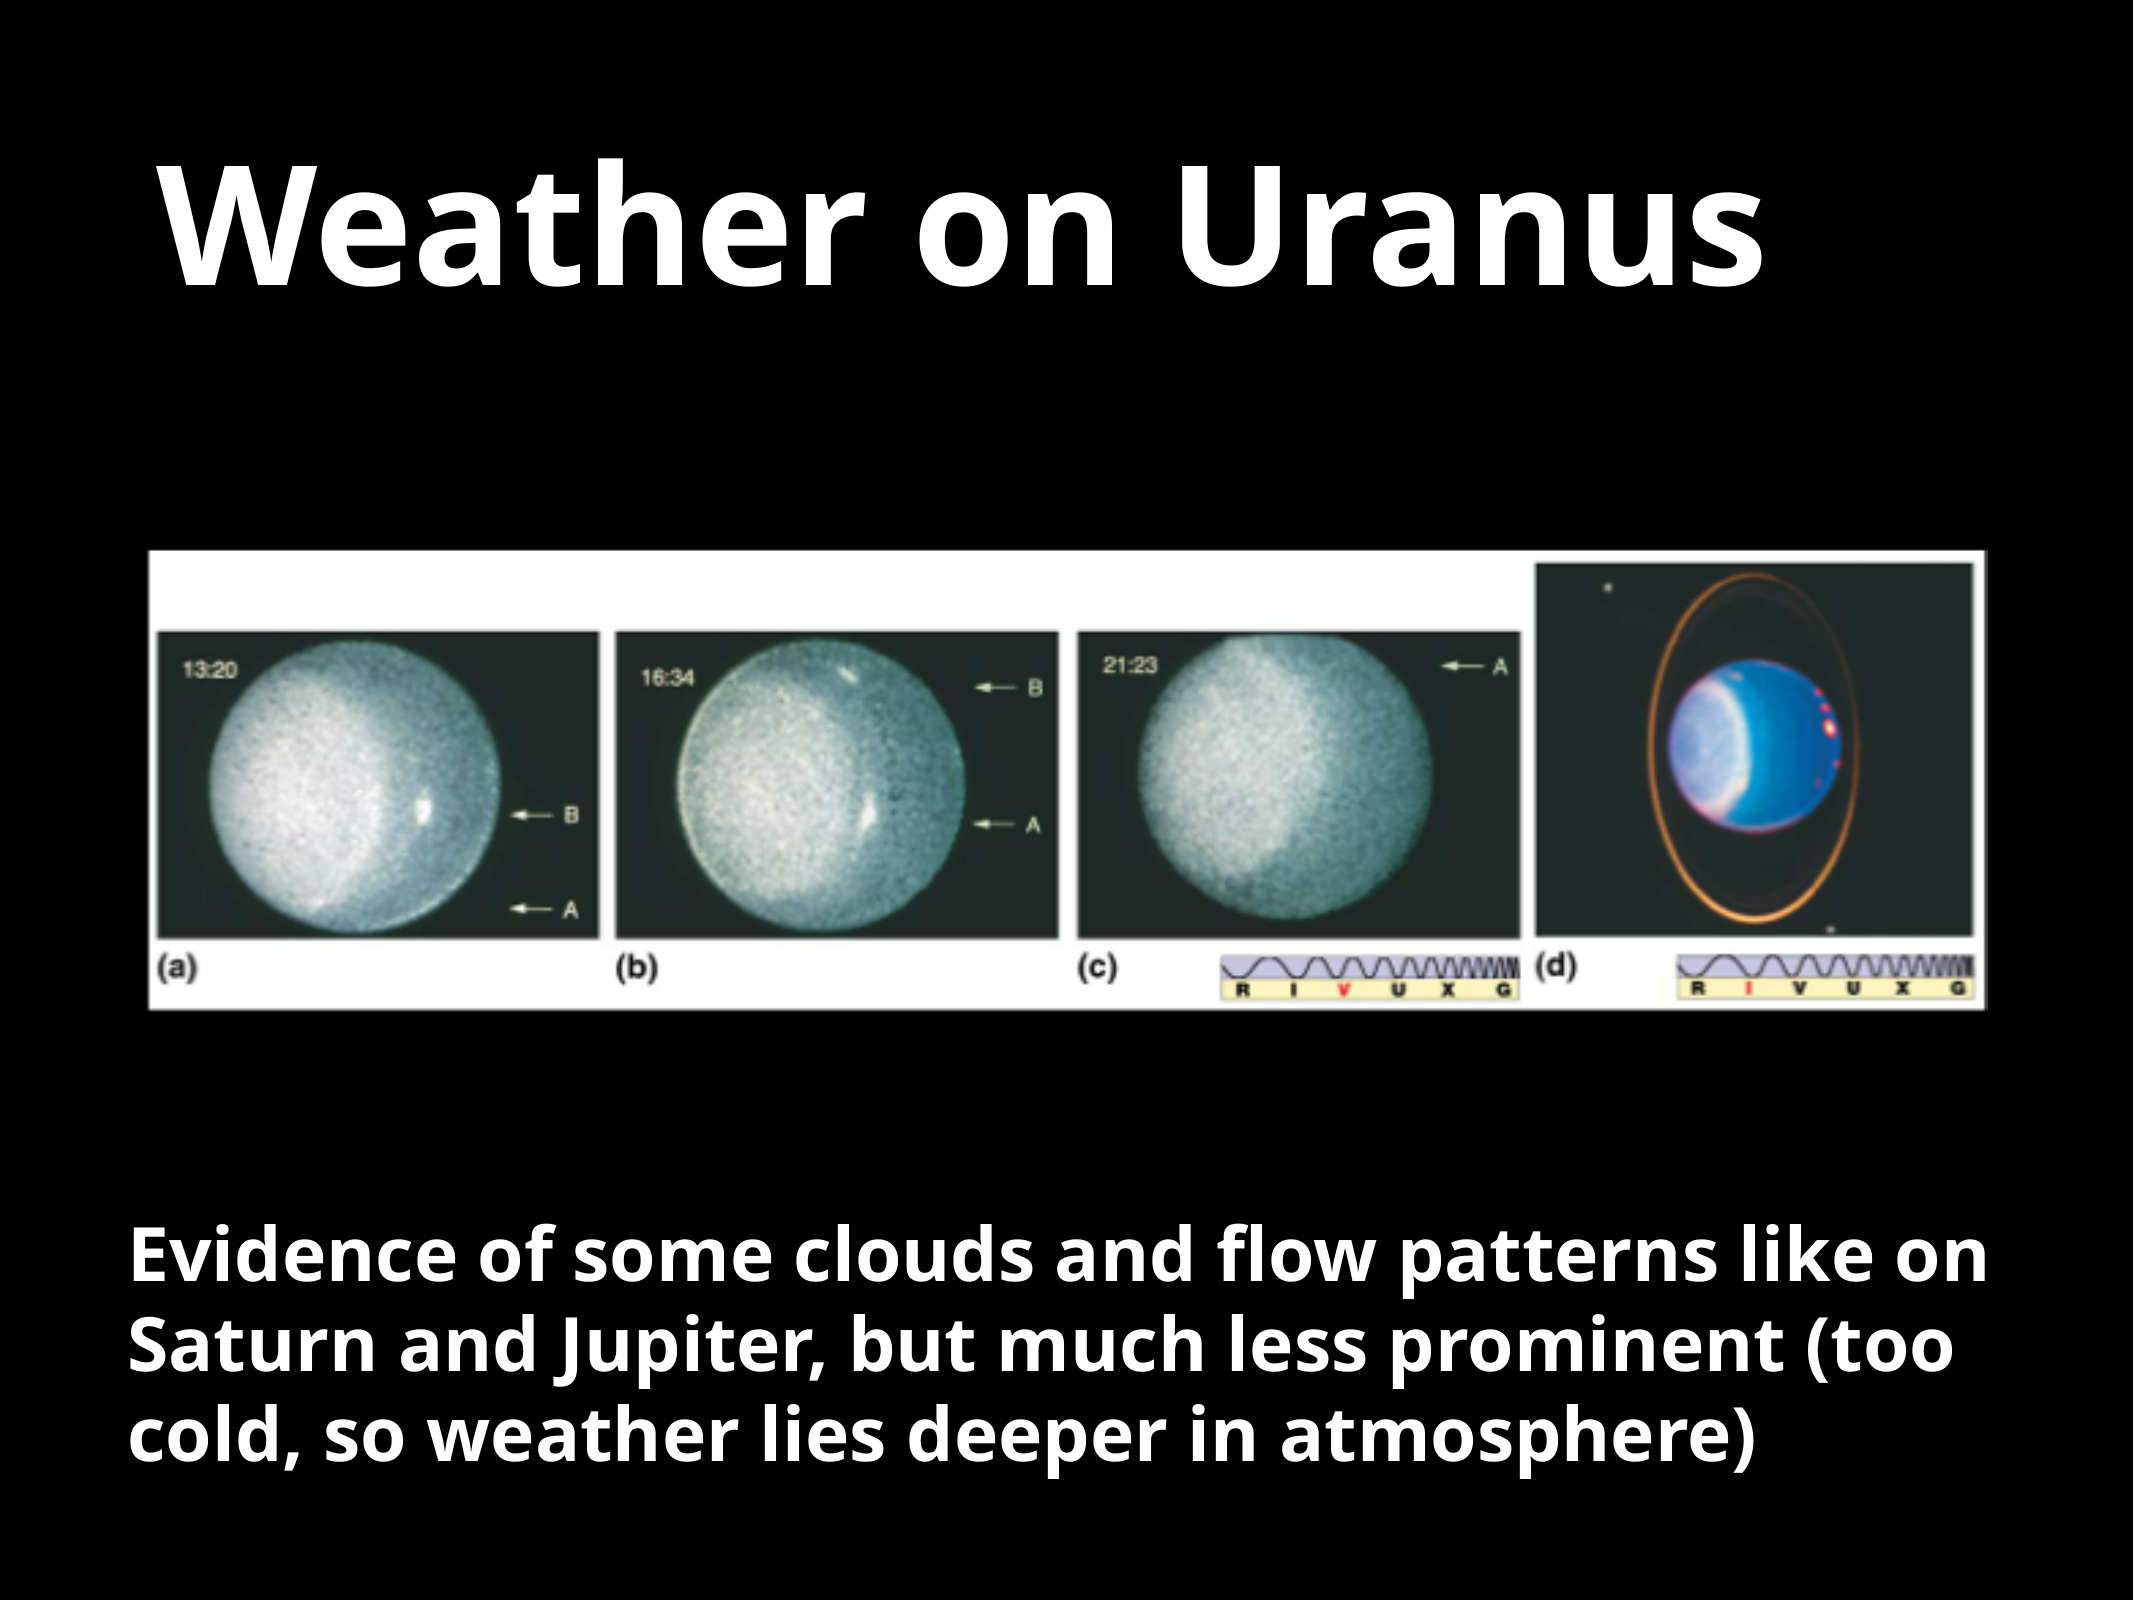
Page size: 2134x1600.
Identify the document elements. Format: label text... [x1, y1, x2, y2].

picture [145, 548, 1988, 1015]
title Weather on Uranus [156, 41, 1978, 396]
text_box Evidence of some clouds and flow patterns like on Saturn and Jupiter, but much less prominent (too cold, so weather lies deeper in atmosphere) [118, 1198, 2015, 1486]
